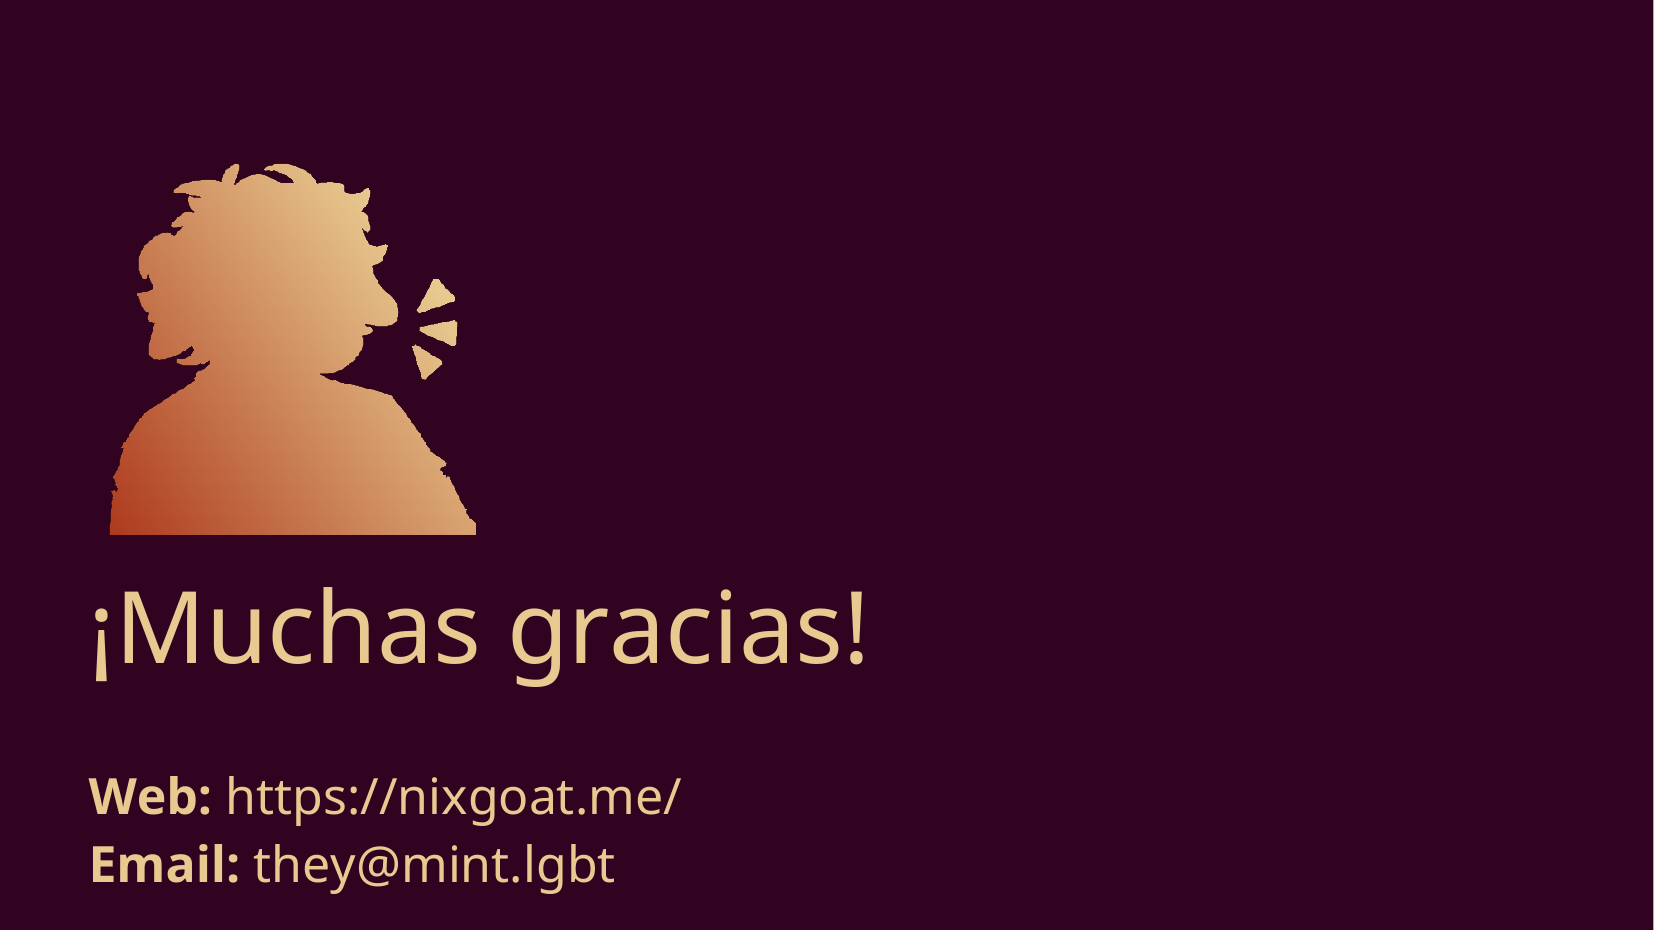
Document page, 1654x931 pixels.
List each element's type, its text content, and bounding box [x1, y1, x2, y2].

picture [88, 147, 476, 535]
text_box ¡Muchas gracias! Web: https://nixgoat.me/ Email: they@mint.lgbt [88, 556, 1565, 857]
